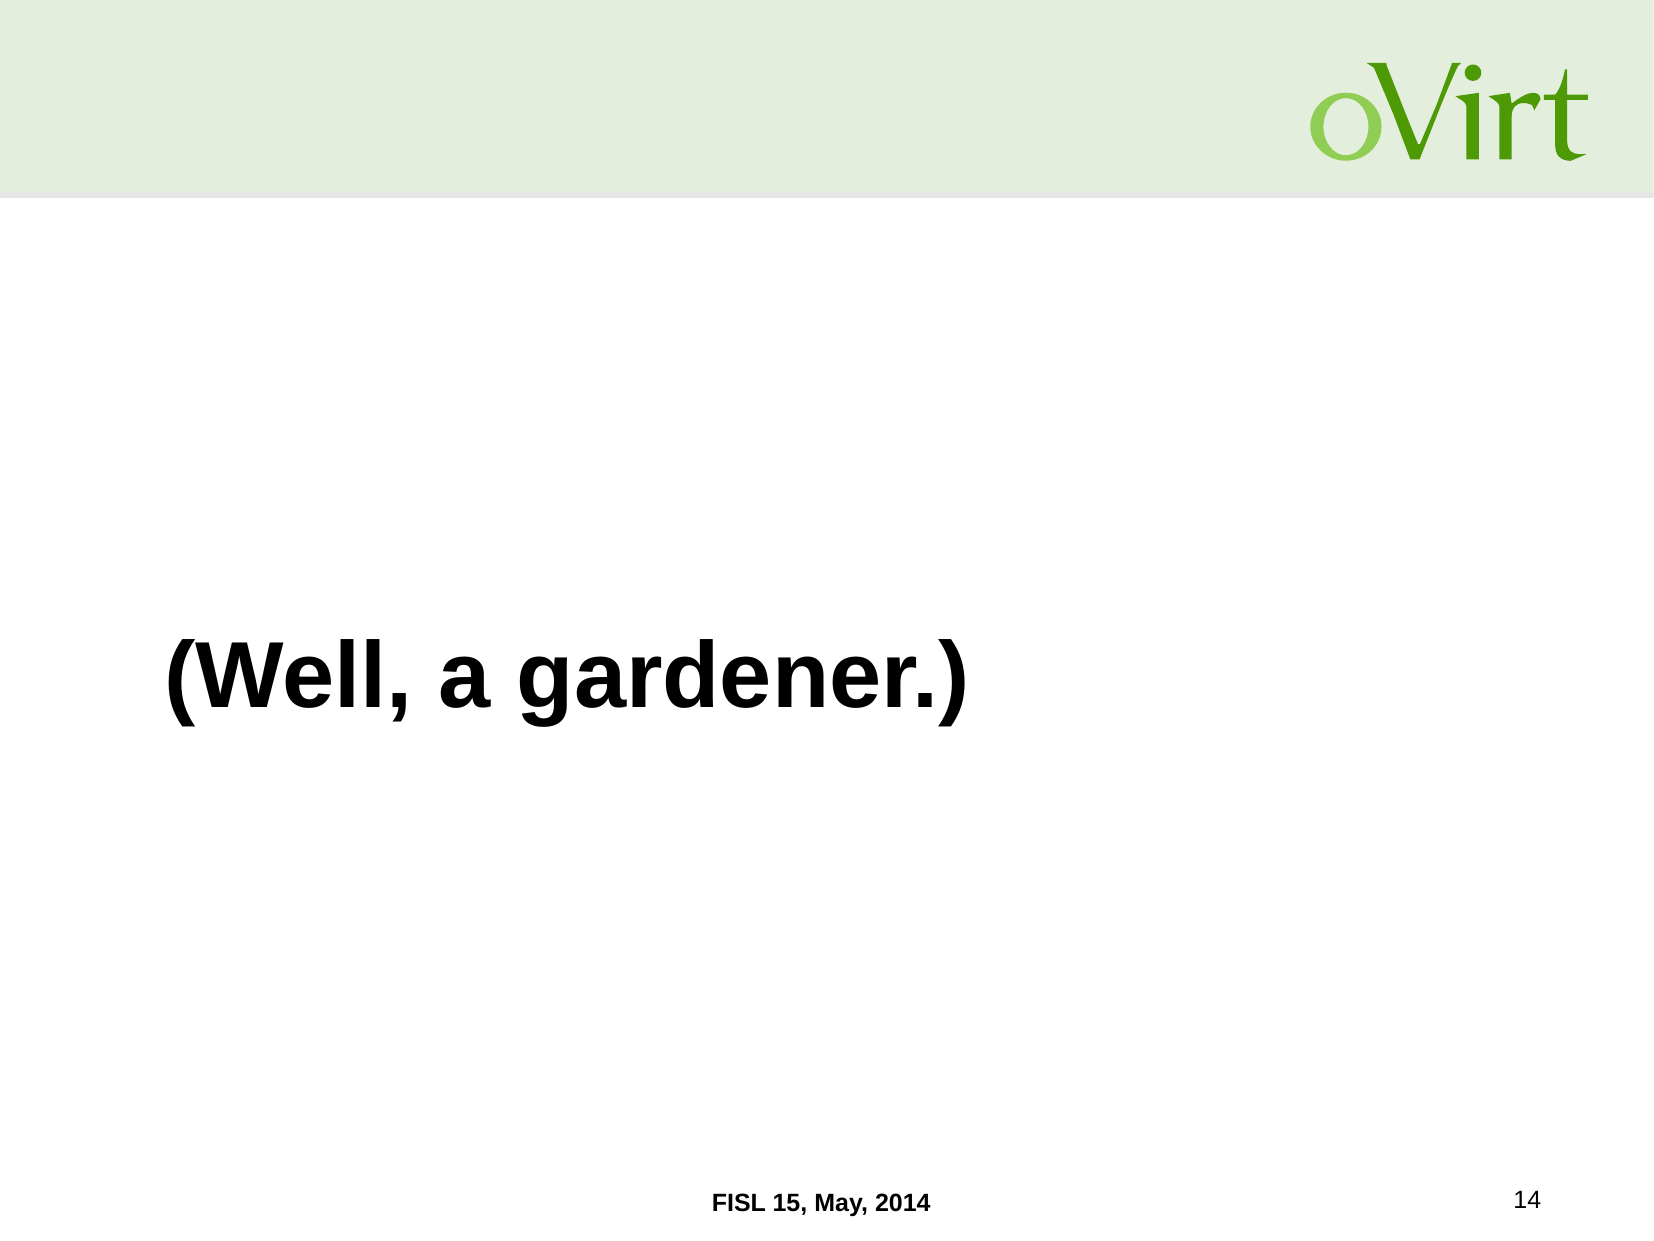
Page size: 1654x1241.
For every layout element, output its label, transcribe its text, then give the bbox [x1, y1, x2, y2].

text_box (Well, a gardener.) [150, 615, 1654, 750]
